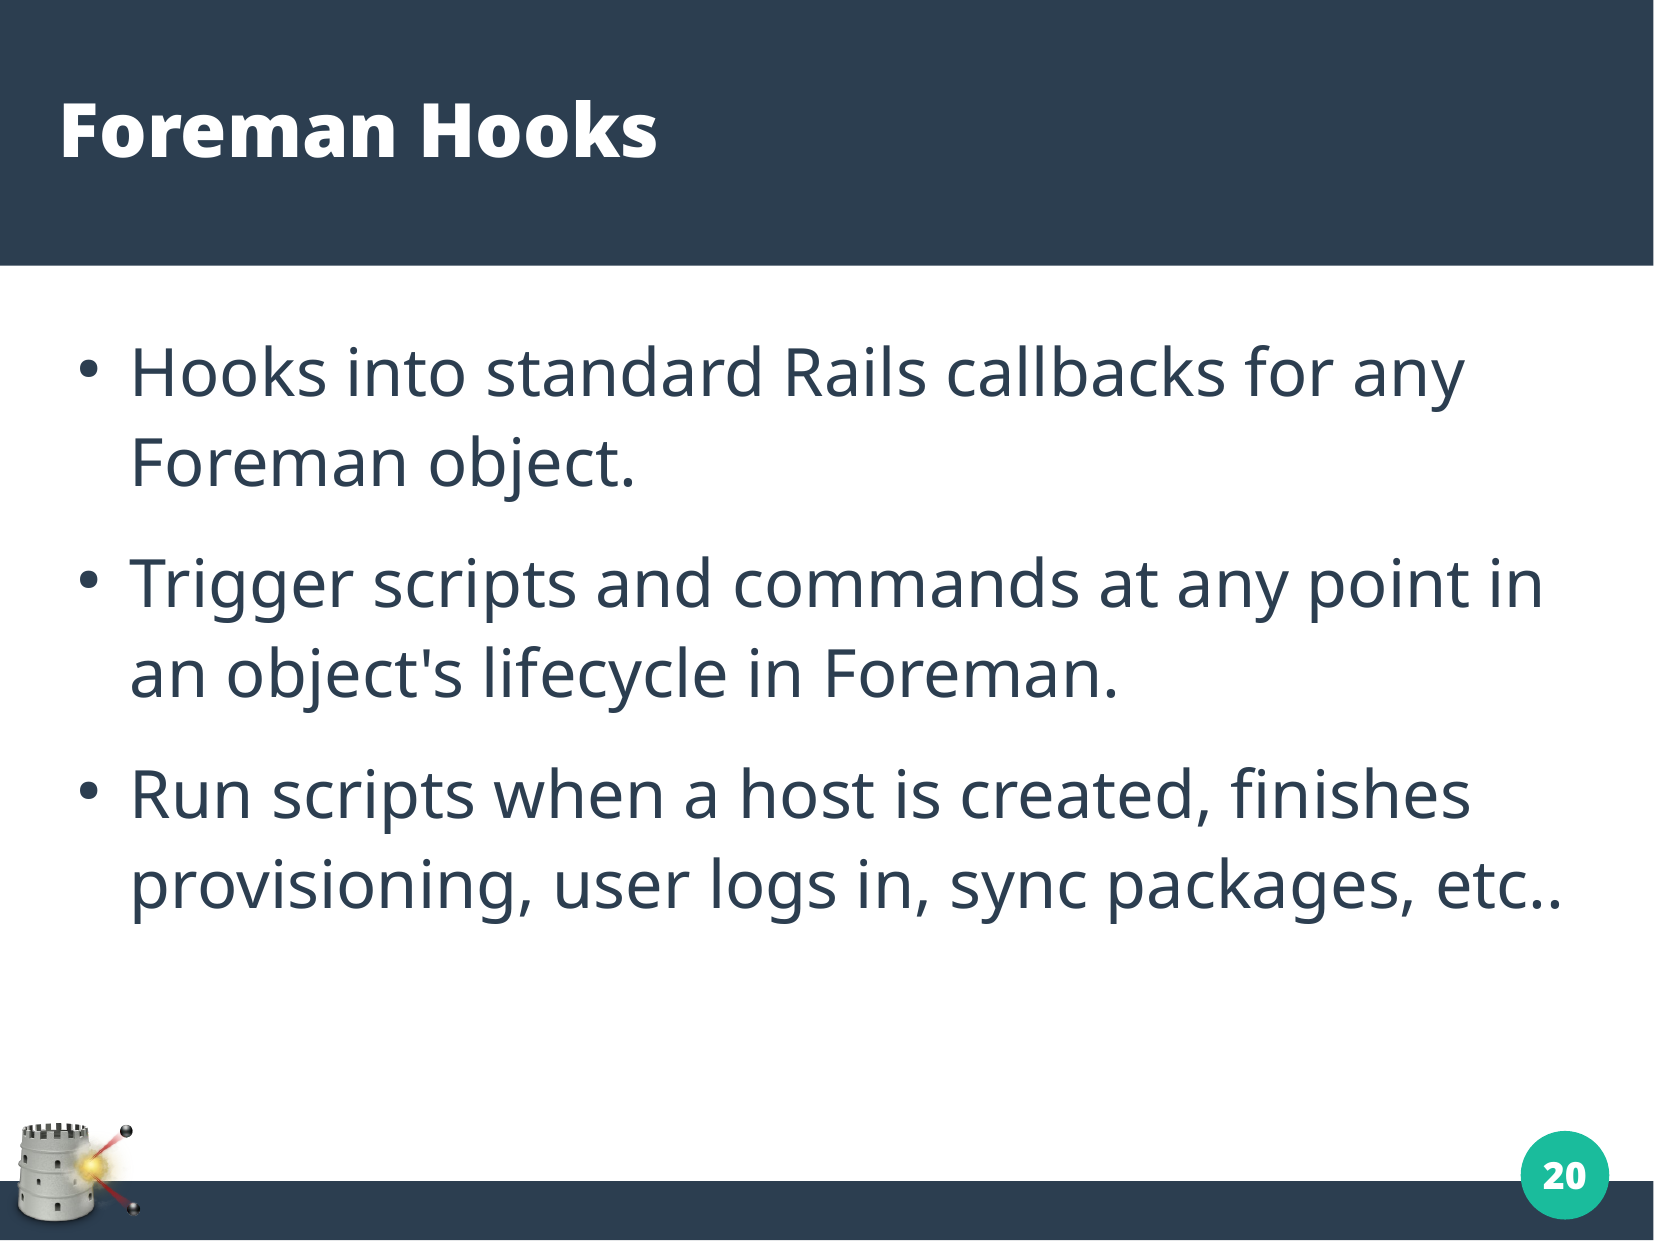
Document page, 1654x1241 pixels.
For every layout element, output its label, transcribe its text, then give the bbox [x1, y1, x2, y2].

picture [5, 1104, 148, 1241]
list Hooks into standard Rails callbacks for any Foreman object. Trigger scripts and commands at any point in an object's lifecycle in Foreman. Run scripts when a host is created, finishes provisioning, user logs in, sync packages, etc.. [59, 324, 1595, 1152]
title Foreman Hooks [59, 49, 1595, 207]
